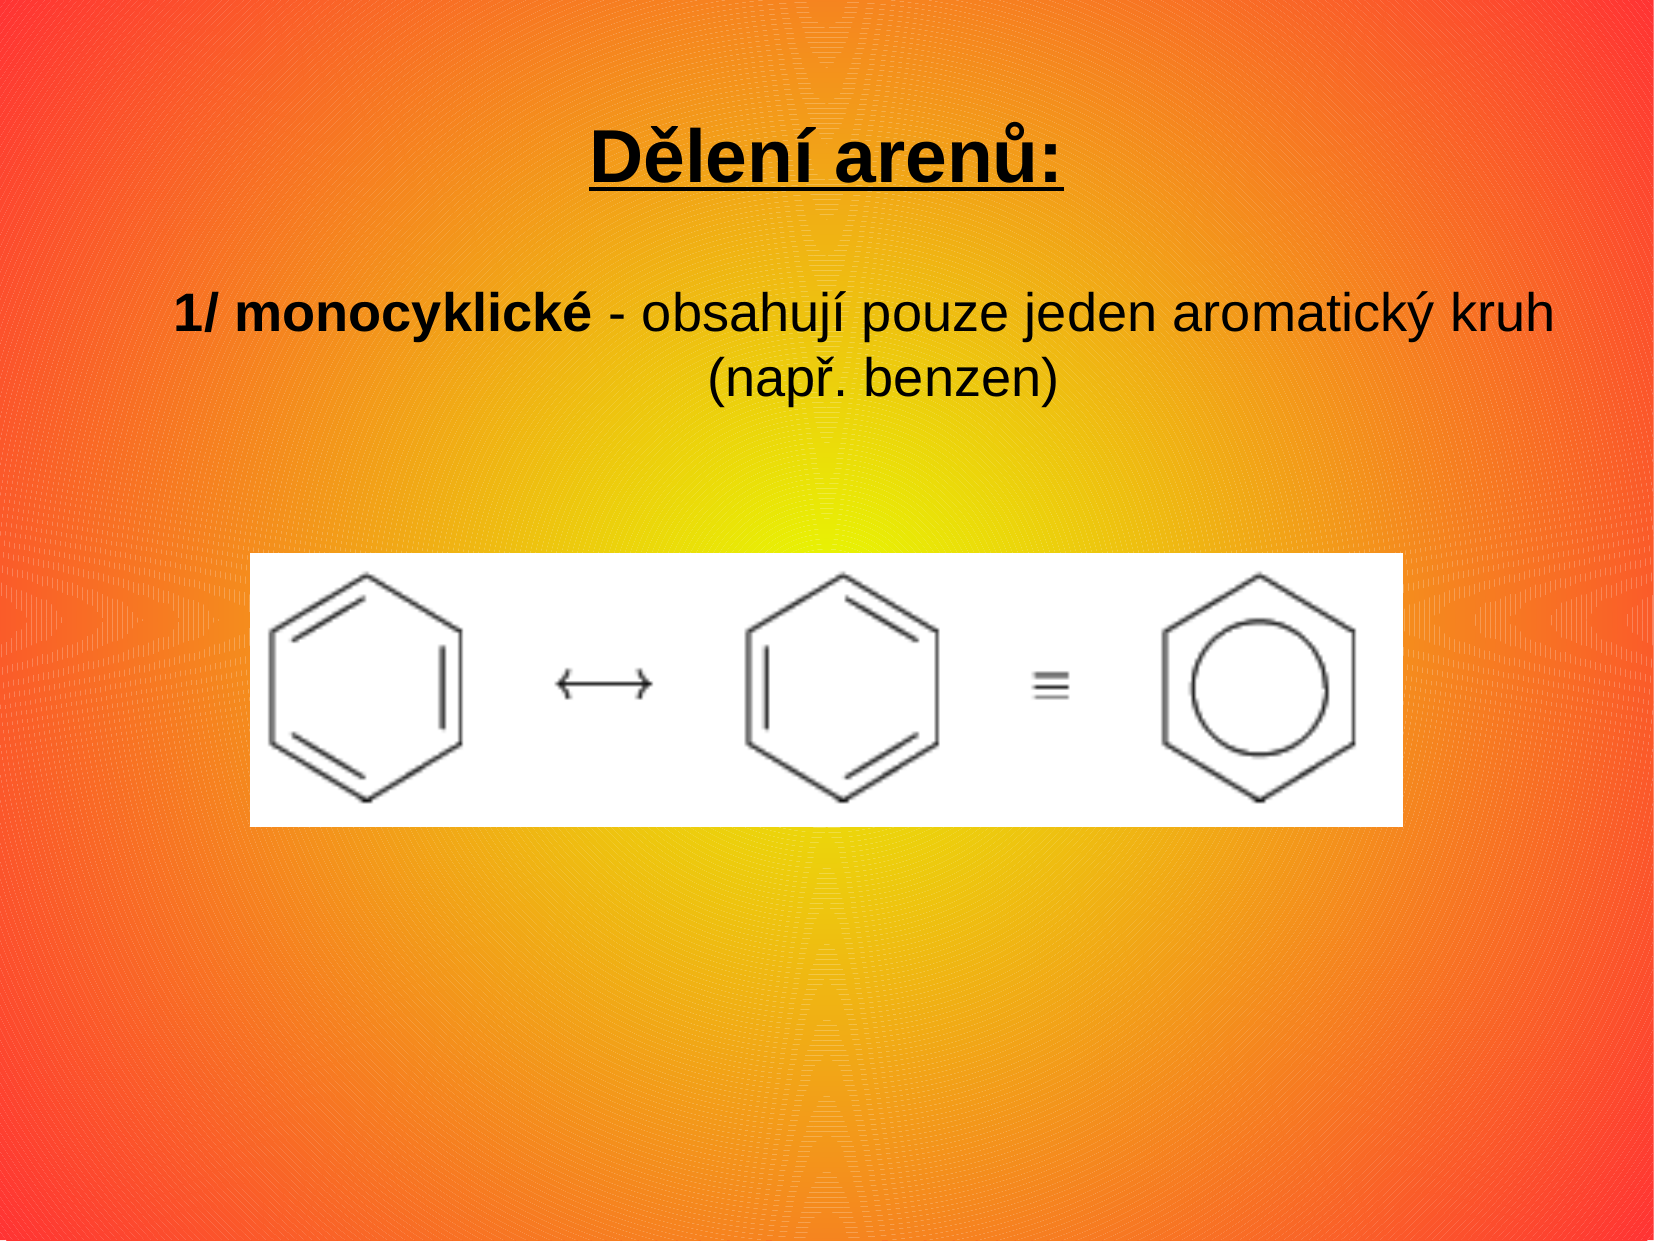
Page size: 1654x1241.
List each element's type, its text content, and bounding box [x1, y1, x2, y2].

title Dělení arenů: [82, 49, 1571, 257]
list 1/ monocyklické - obsahují pouze jeden aromatický kruh (např. benzen) [85, 276, 1574, 1037]
picture [250, 553, 1403, 827]
